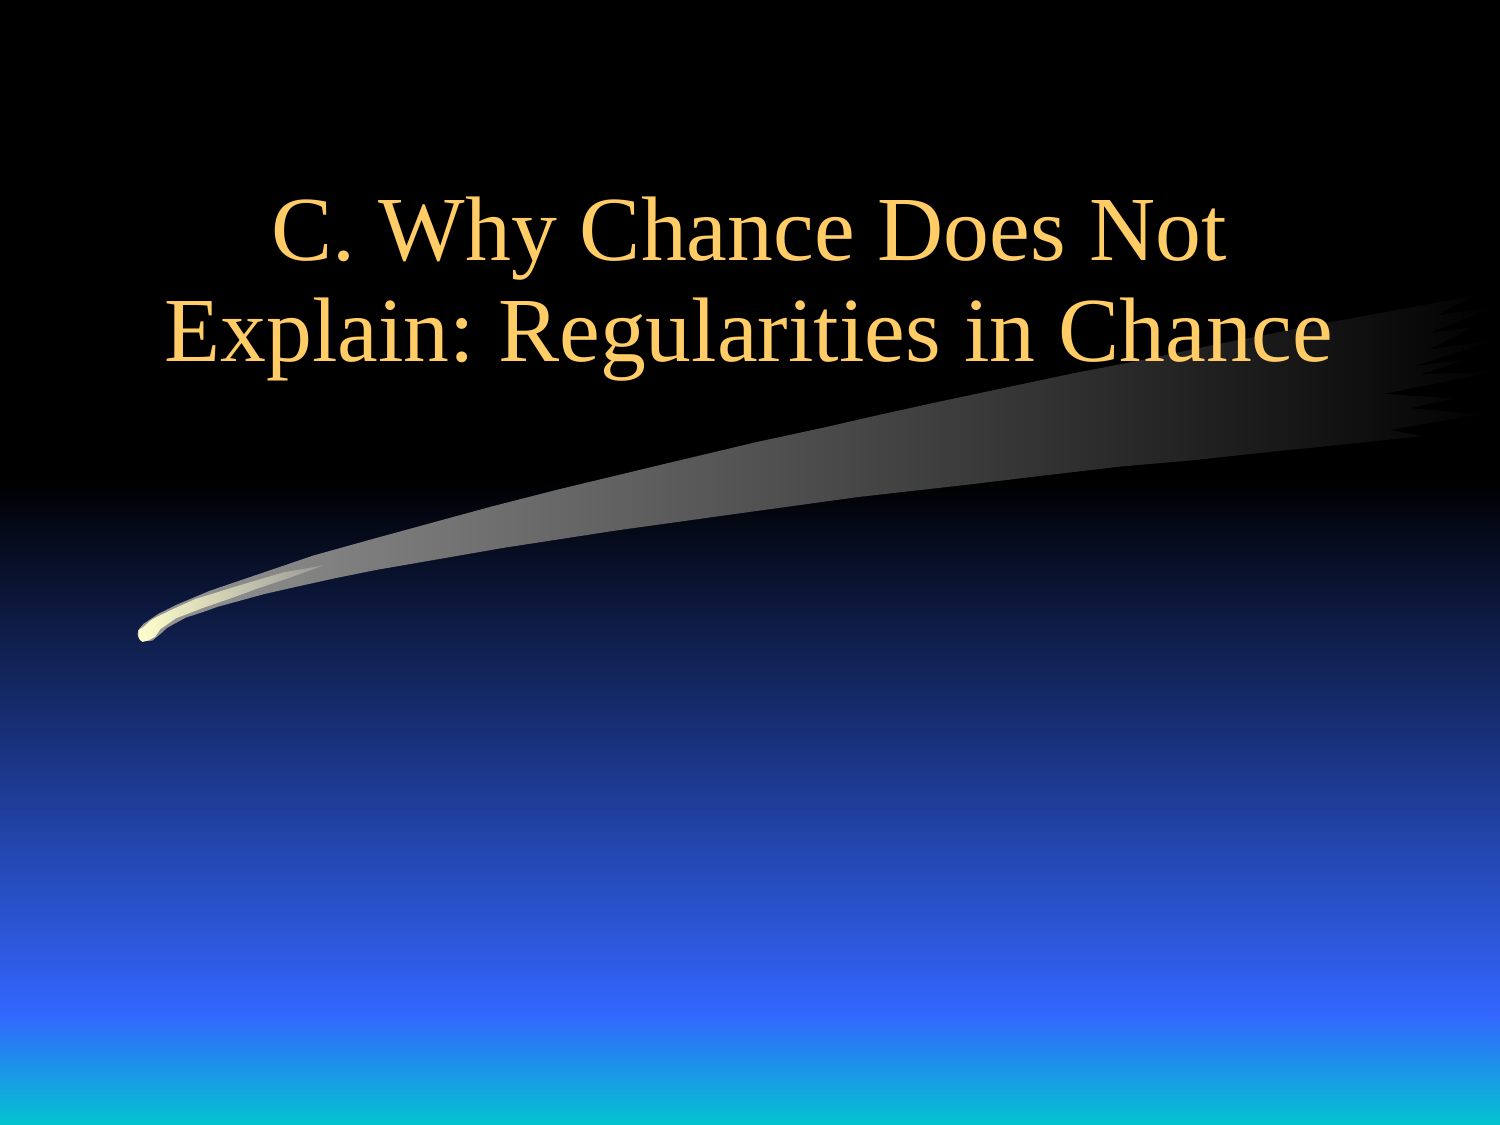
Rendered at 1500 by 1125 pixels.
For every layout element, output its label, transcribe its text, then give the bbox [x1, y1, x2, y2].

title C. Why Chance Does Not Explain: Regularities in Chance [112, 178, 1388, 382]
